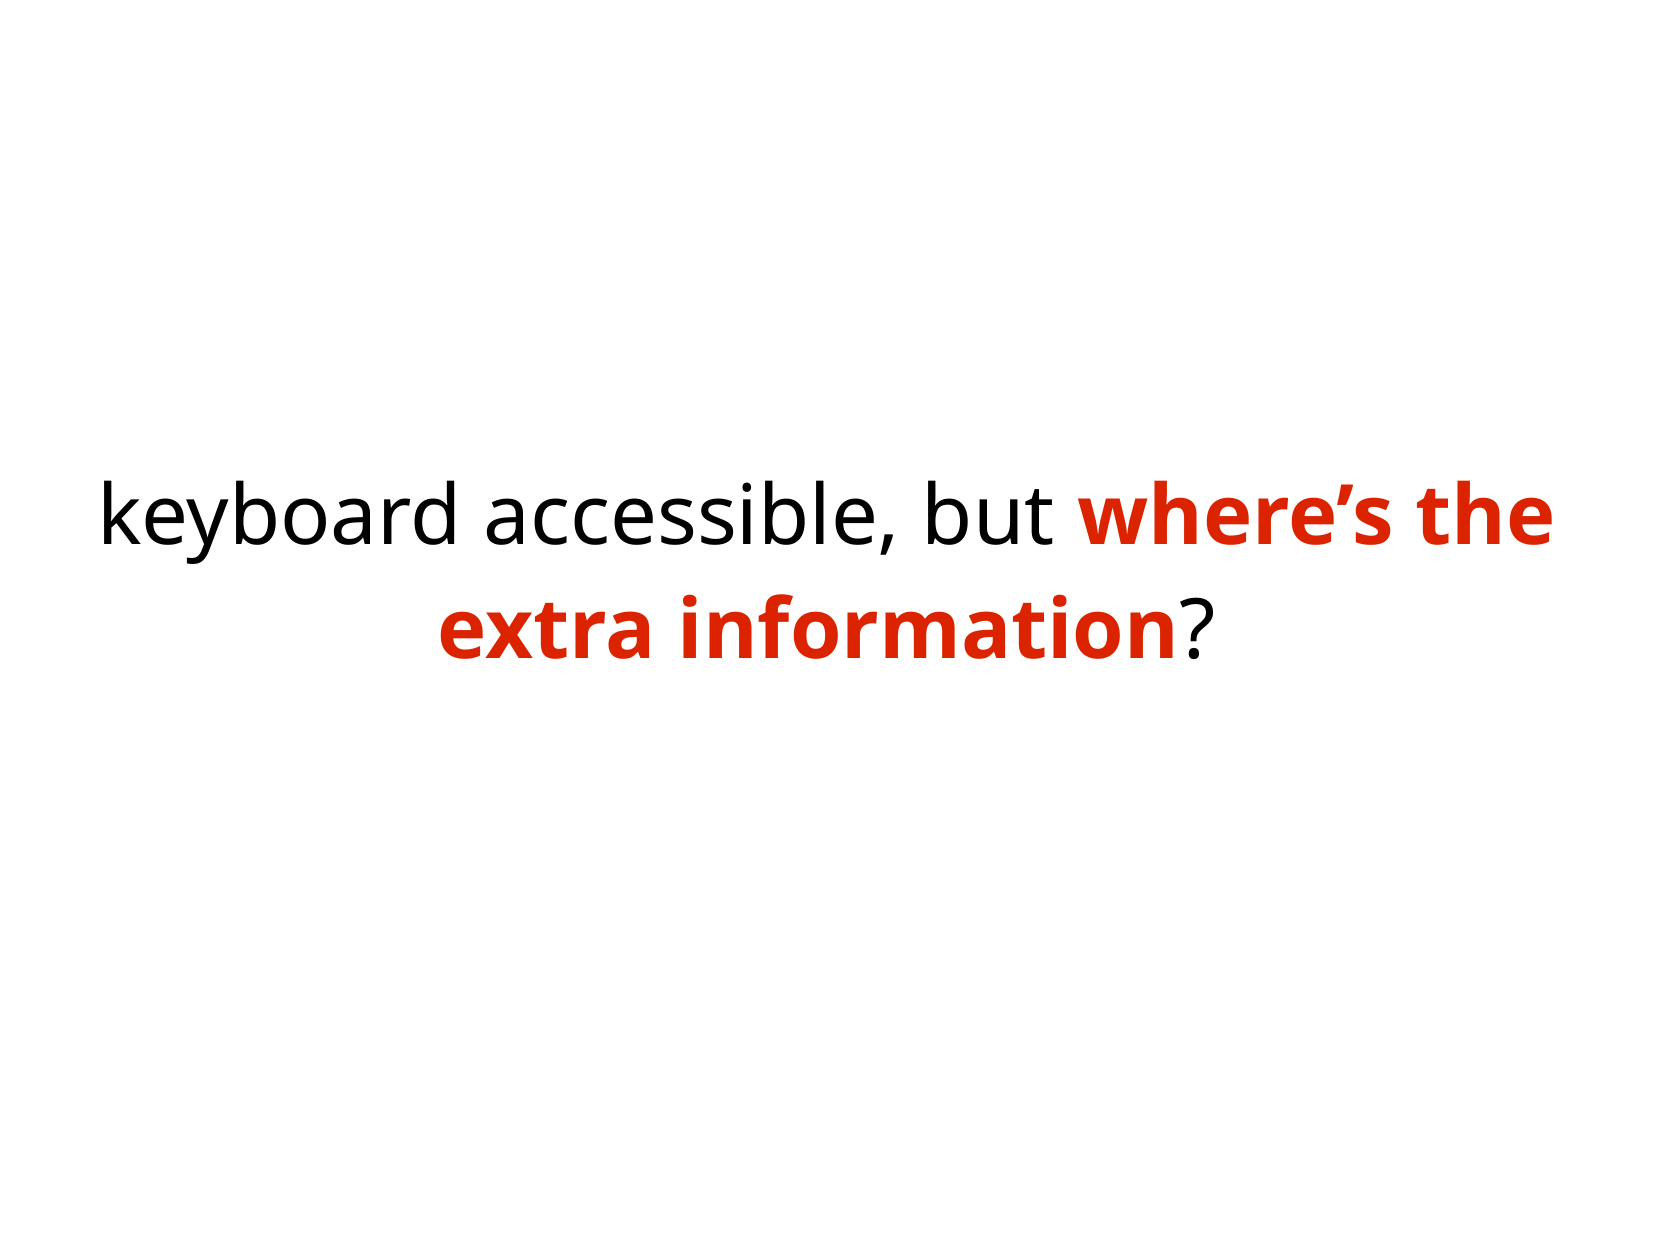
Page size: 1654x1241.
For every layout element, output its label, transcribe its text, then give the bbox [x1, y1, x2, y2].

subtitle keyboard accessible, but where’s the extra information? [82, 118, 1571, 1021]
